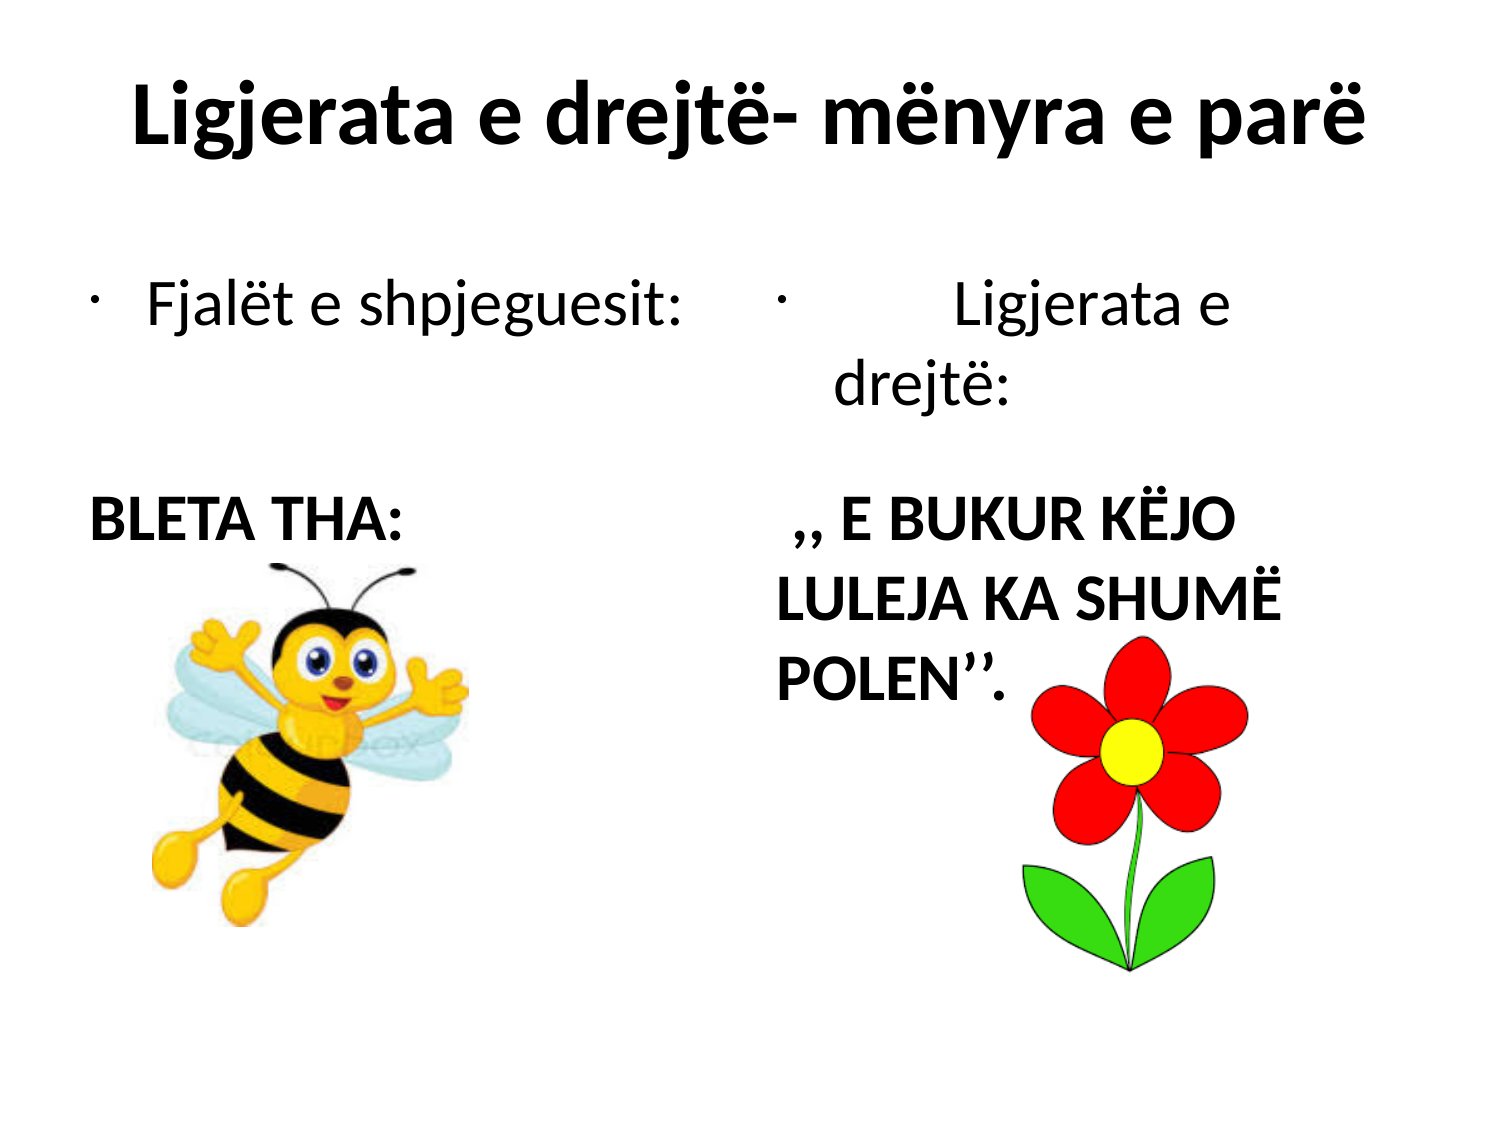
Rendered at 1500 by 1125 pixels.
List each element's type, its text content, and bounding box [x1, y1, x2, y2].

list ,, E BUKUR KËJO LULEJA KA SHUMË POLEN’’. [761, 356, 1425, 1005]
list BLETA THA: [75, 356, 738, 1005]
title Ligjerata e drejtë- mënyra e parë [75, 45, 1425, 233]
picture [1014, 633, 1261, 974]
list Ligjerata e drejtë: [761, 251, 1425, 356]
picture [152, 563, 469, 927]
list Fjalët e shpjeguesit: [75, 251, 738, 356]
